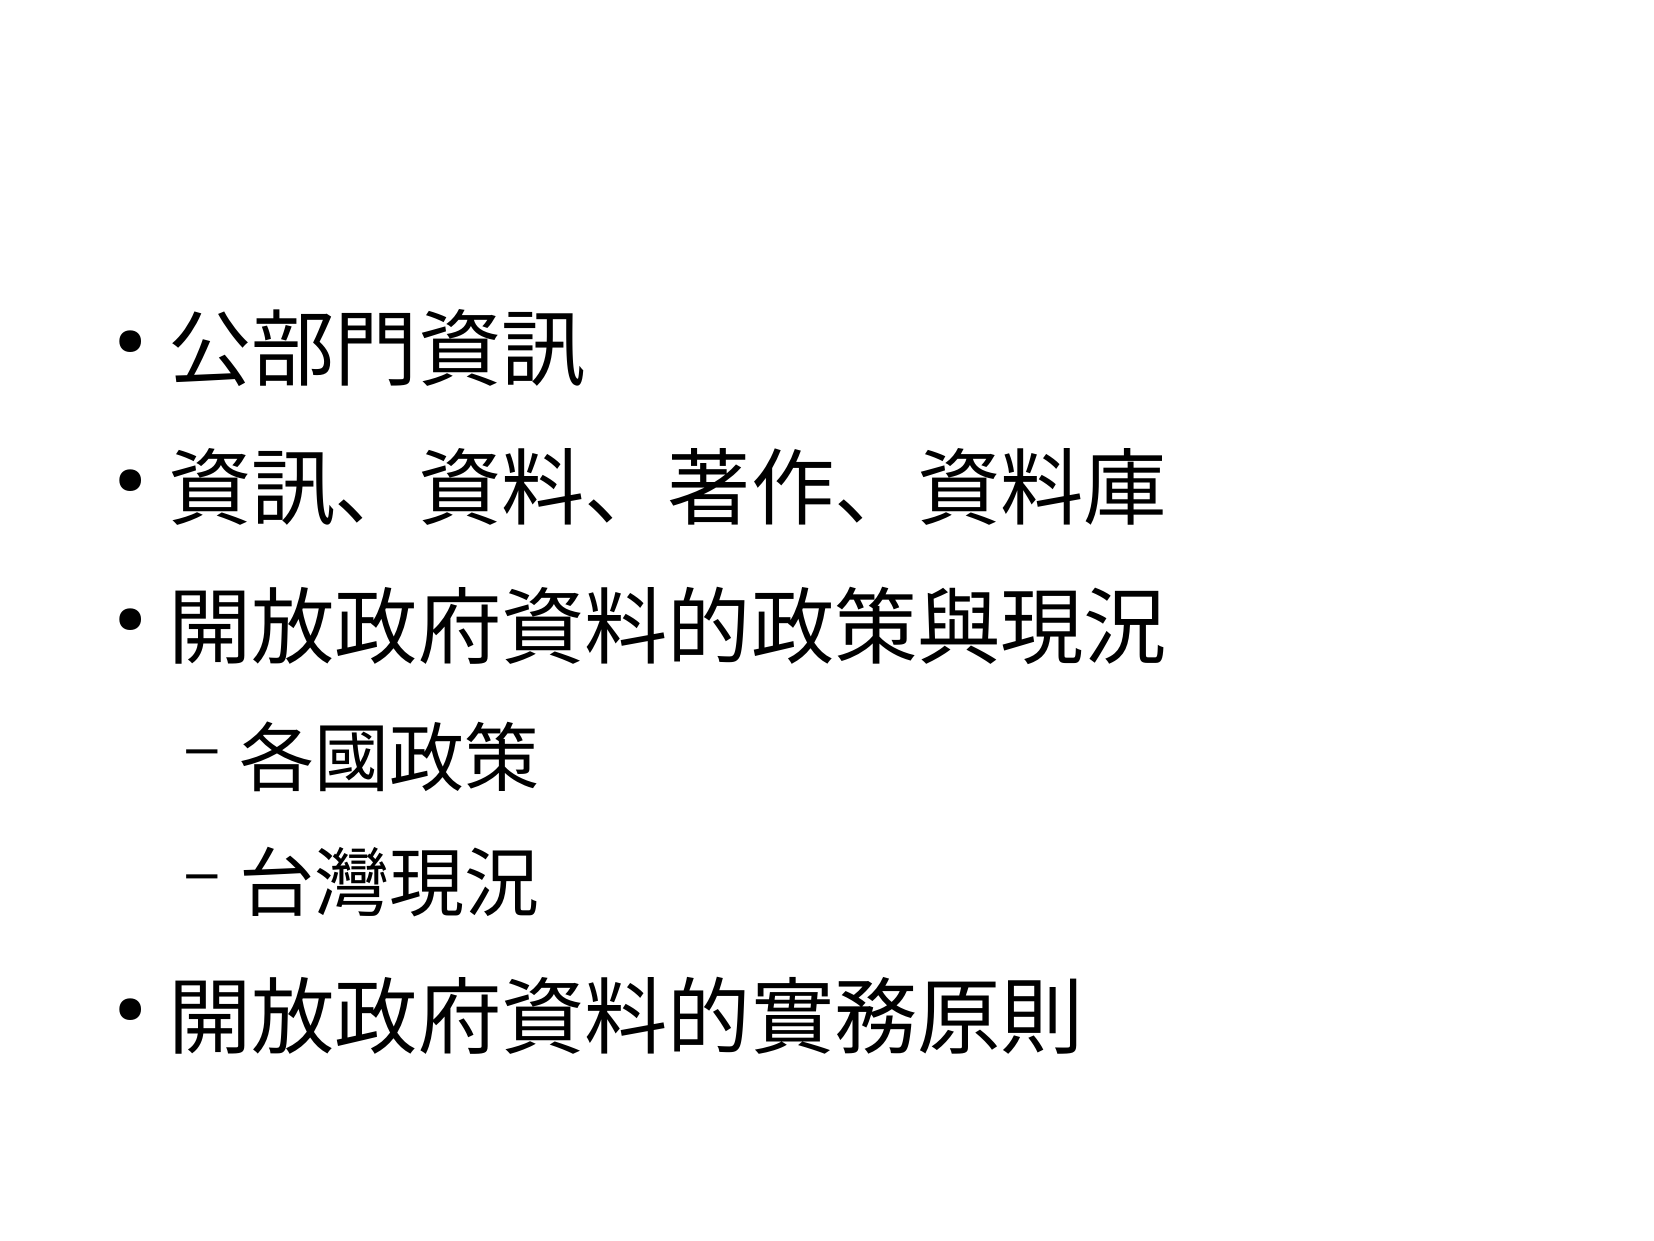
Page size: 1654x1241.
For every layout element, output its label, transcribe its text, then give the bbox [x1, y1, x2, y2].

list 公部門資訊 資訊、資料、著作、資料庫 開放政府資料的政策與現況 各國政策 台灣現況 開放政府資料的實務原則 [82, 275, 1571, 1117]
